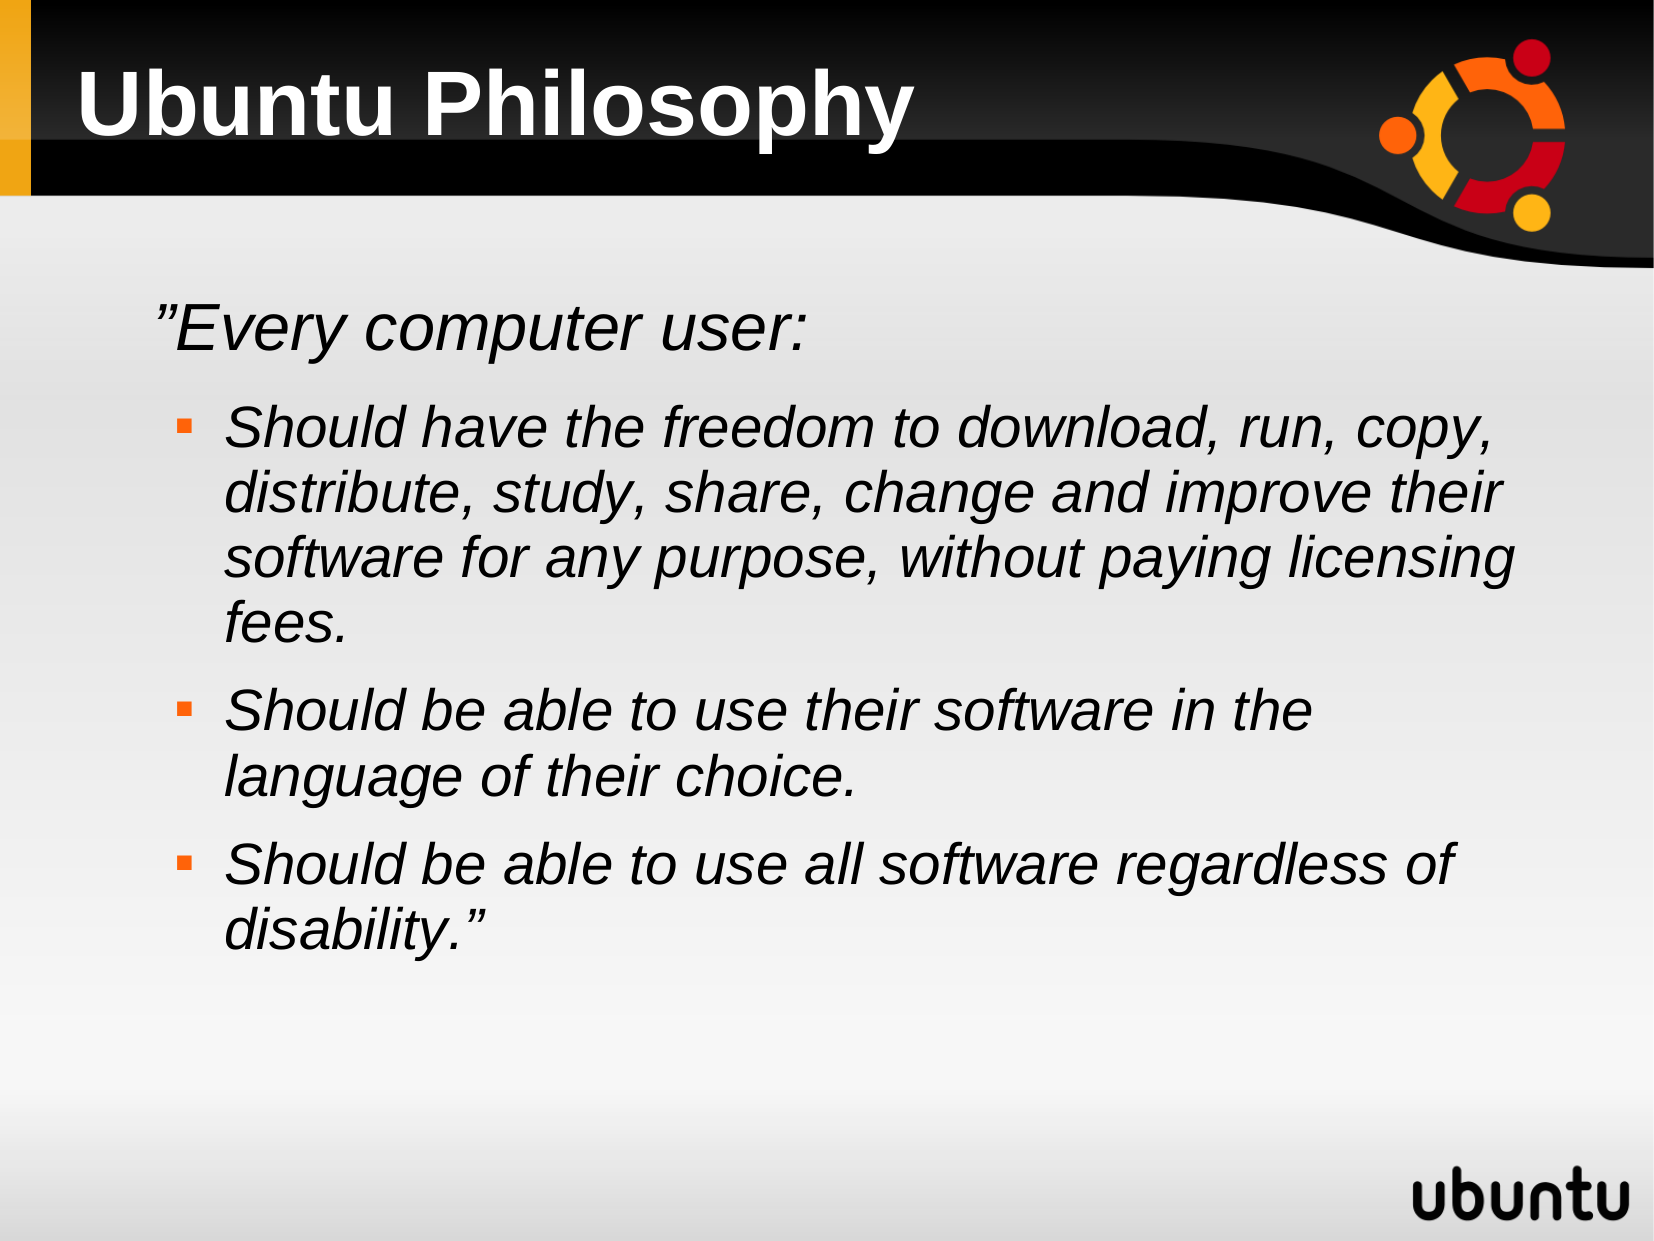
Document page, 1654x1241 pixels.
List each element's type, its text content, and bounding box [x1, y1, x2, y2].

list ”Every computer user: Should have the freedom to download, run, copy, distribute, study, share, change and improve their software for any purpose, without paying licensing fees. Should be able to use their software in the language of their choice. Should be able to use all software regardless of disability.” [82, 290, 1571, 1094]
title Ubuntu Philosophy [76, 7, 1565, 200]
picture [0, 0, 1654, 1241]
